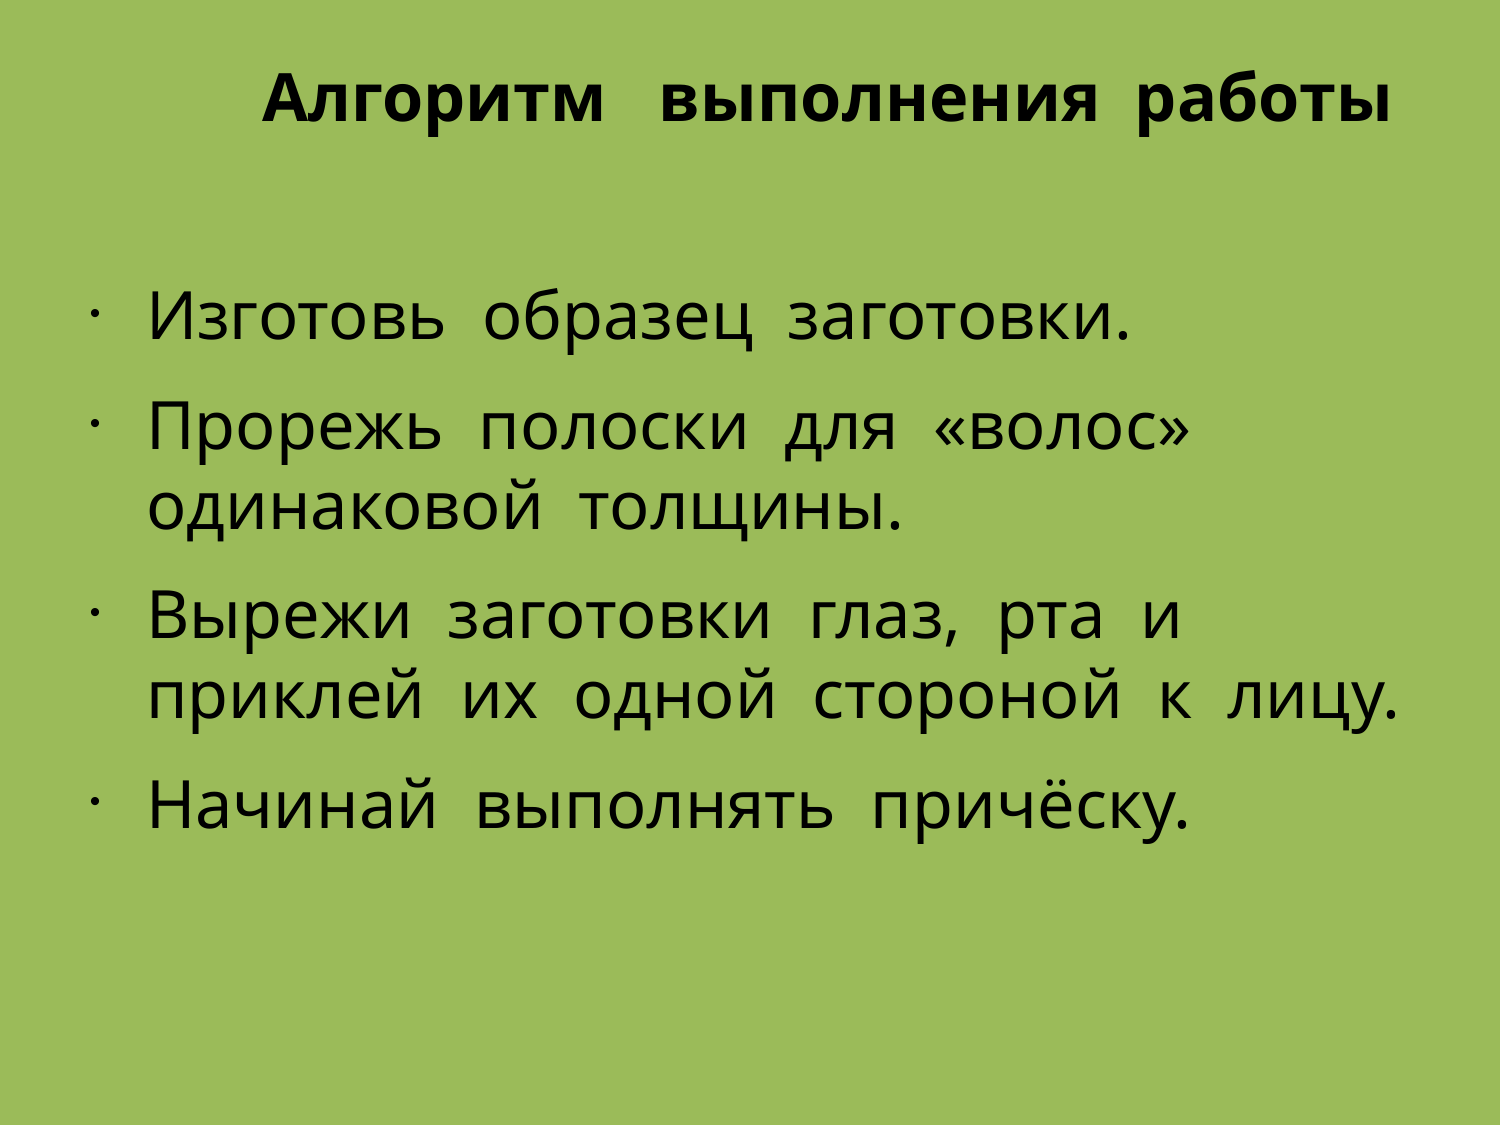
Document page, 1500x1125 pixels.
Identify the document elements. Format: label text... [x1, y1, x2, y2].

list Алгоритм выполнения работы Изготовь образец заготовки. Прорежь полоски для «волос» одинаковой толщины. Вырежи заготовки глаз, рта и приклей их одной стороной к лицу. Начинай выполнять причёску. [75, 46, 1425, 1005]
